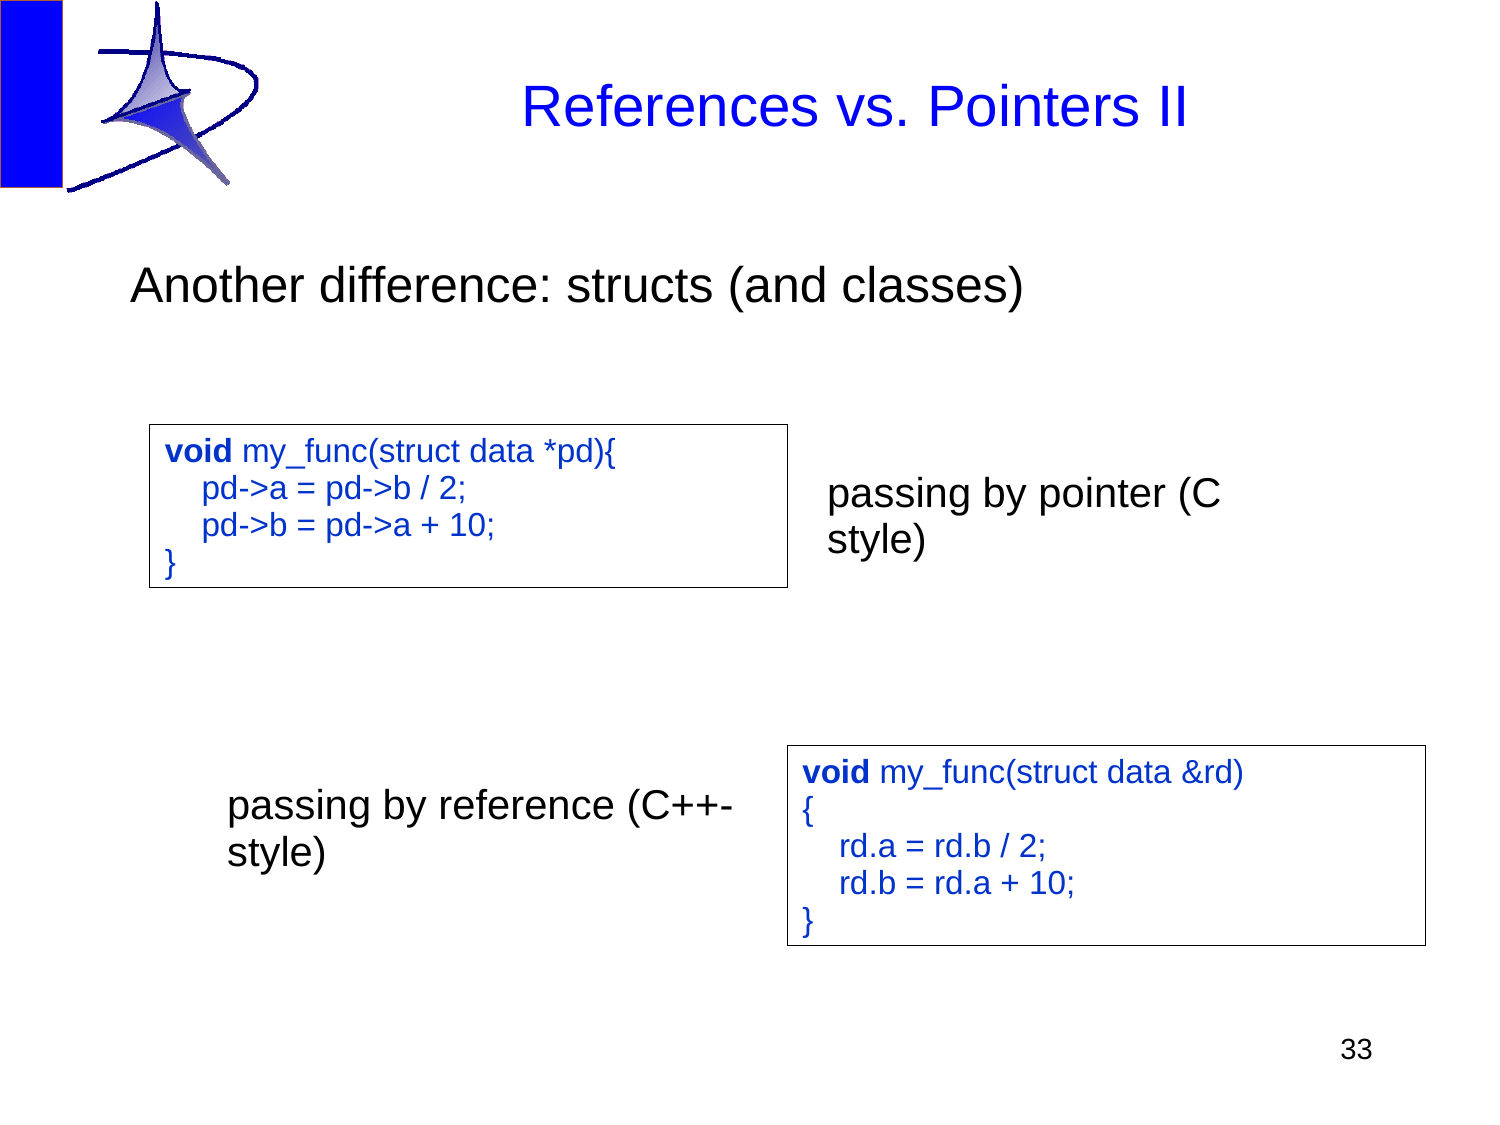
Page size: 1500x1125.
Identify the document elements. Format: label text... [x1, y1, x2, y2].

text_box passing by reference (C++-style) [212, 774, 775, 938]
text_box passing by pointer (C style) [812, 462, 1313, 575]
title References vs. Pointers II [262, 24, 1450, 188]
picture [62, 0, 263, 197]
list Another difference: structs (and classes) [112, 249, 1450, 376]
text_box void my_func(struct data &rd) { rd.a = rd.b / 2; rd.b = rd.a + 10; } [787, 745, 1426, 946]
text_box void my_func(struct data *pd){ pd->a = pd->b / 2; pd->b = pd->a + 10; } [149, 424, 788, 588]
